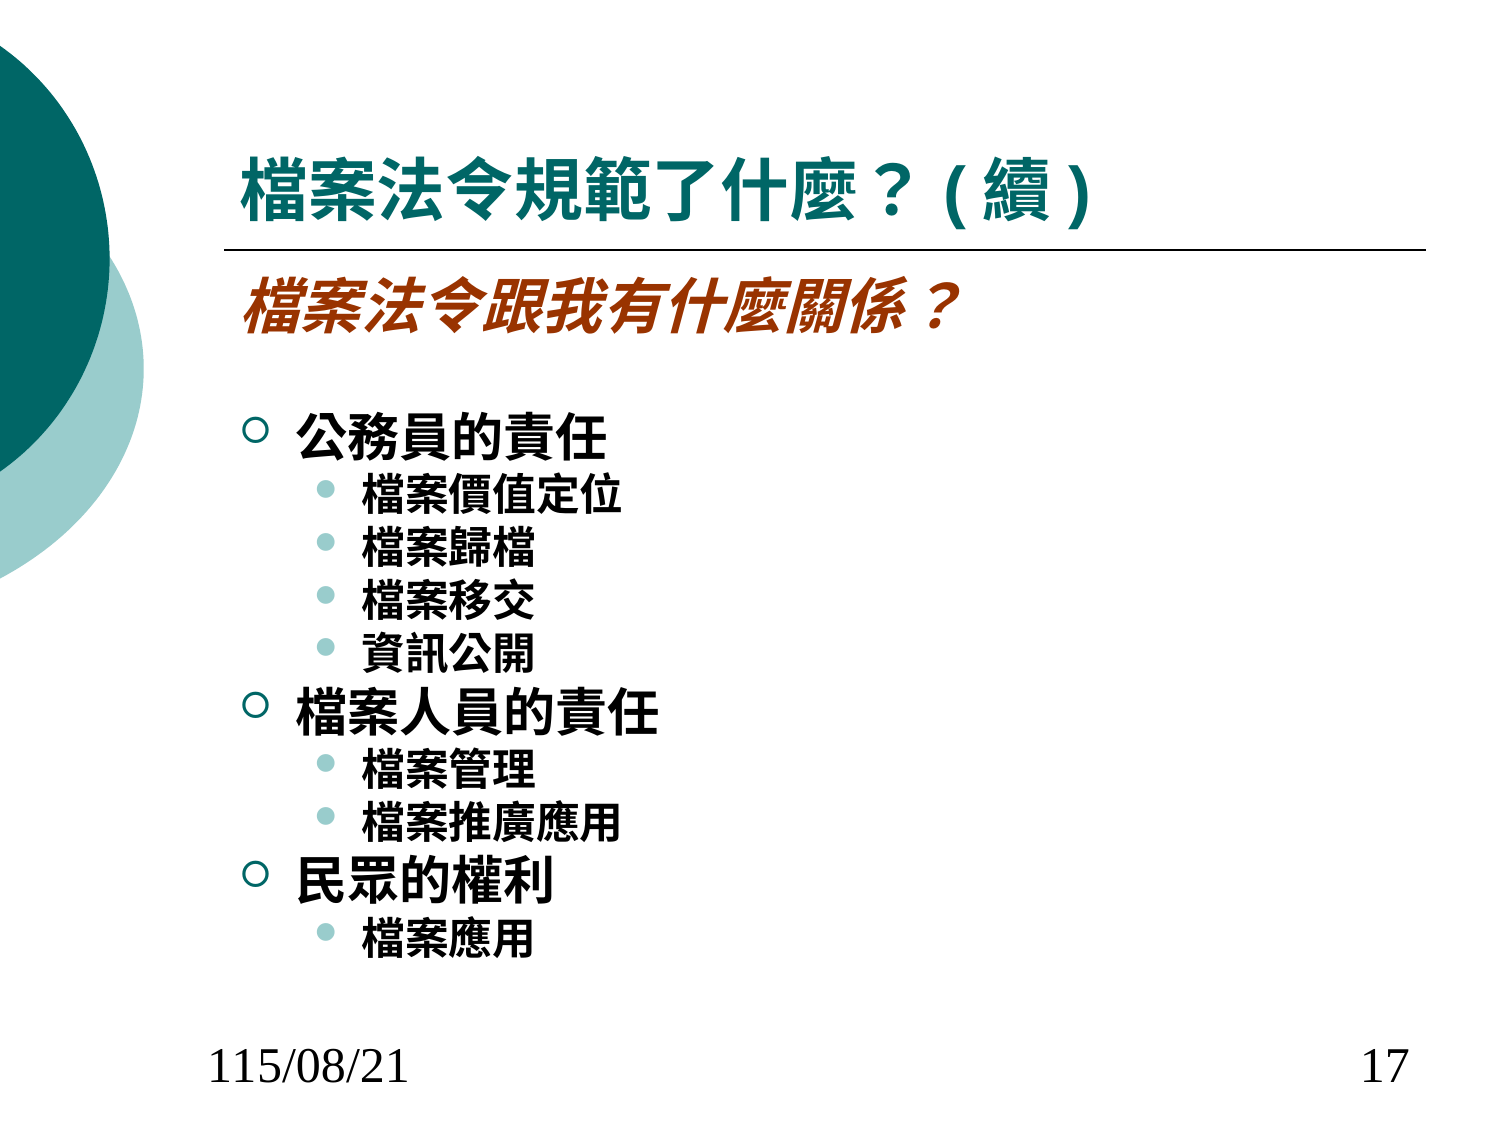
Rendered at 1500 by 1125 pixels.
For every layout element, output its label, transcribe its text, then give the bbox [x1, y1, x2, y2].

title 檔案法令規範了什麼？(續) [224, 49, 1425, 237]
list 檔案法令跟我有什麼關係？ 公務員的責任 檔案價值定位 檔案歸檔 檔案移交 資訊公開 檔案人員的責任 檔案管理 檔案推廣應用 民眾的權利 檔案應用 [224, 274, 1425, 975]
